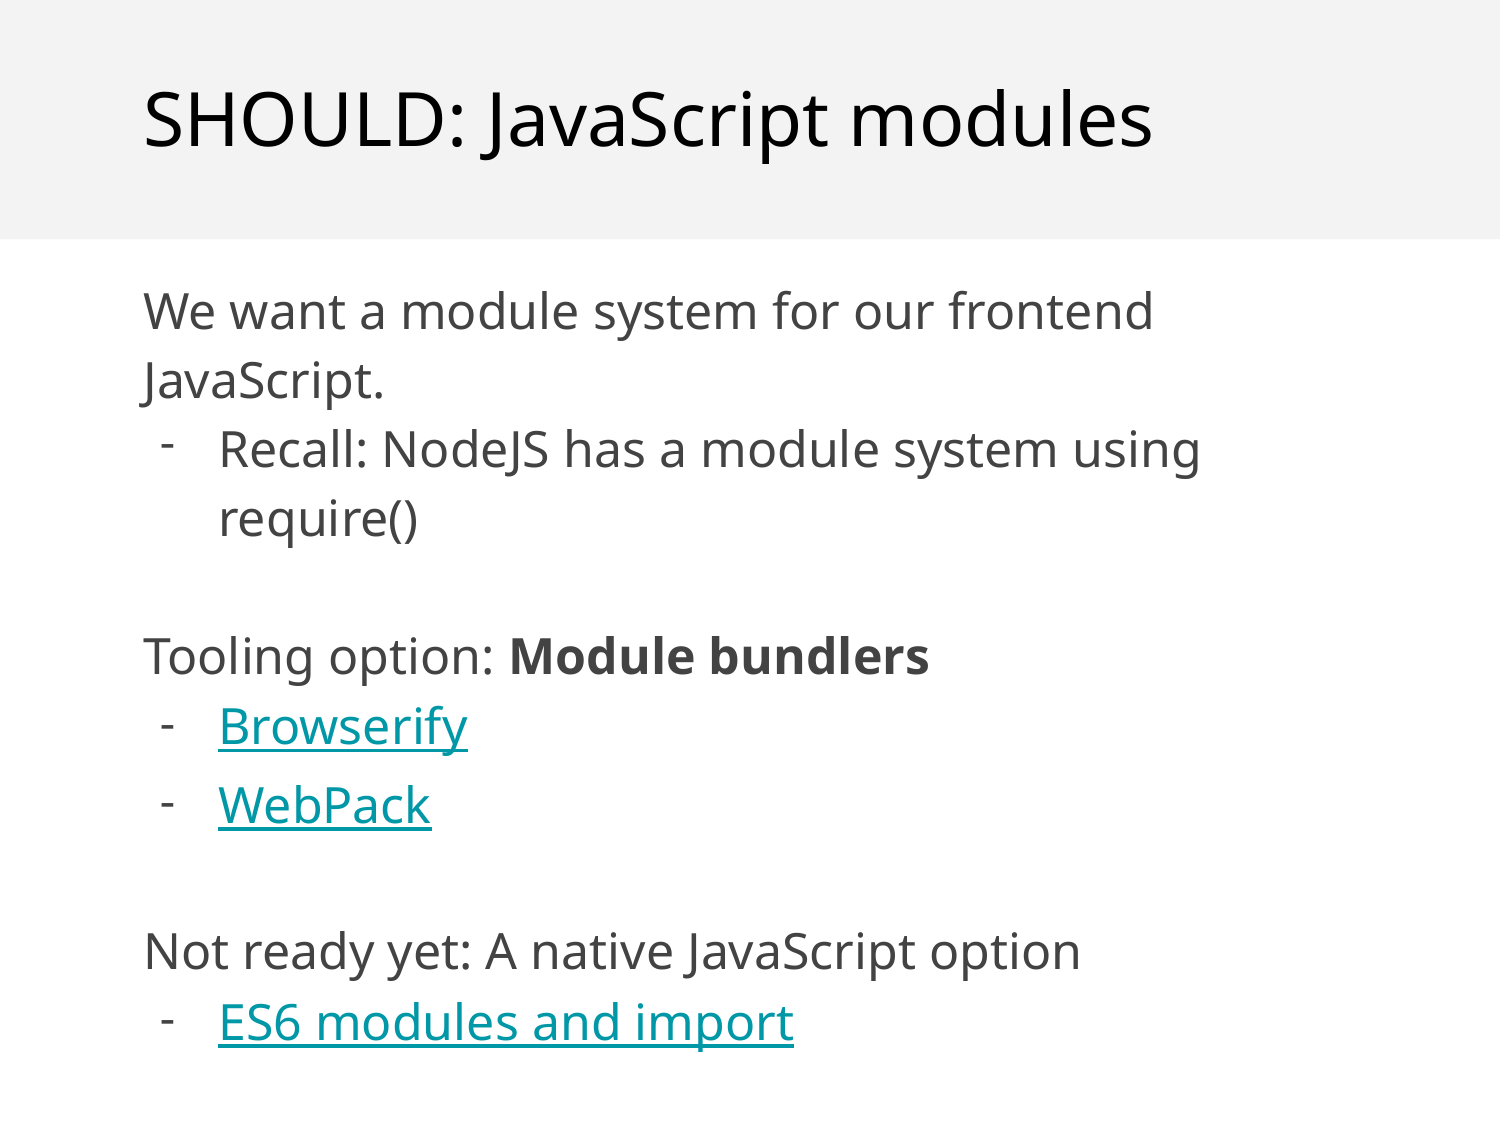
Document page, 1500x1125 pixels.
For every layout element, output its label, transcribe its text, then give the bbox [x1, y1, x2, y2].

title SHOULD: JavaScript modules [128, 56, 1372, 183]
list We want a module system for our frontend JavaScript. Recall: NodeJS has a module system using require() Tooling option: Module bundlers Browserify WebPack Not ready yet: A native JavaScript option ES6 modules and import [128, 255, 1372, 1004]
